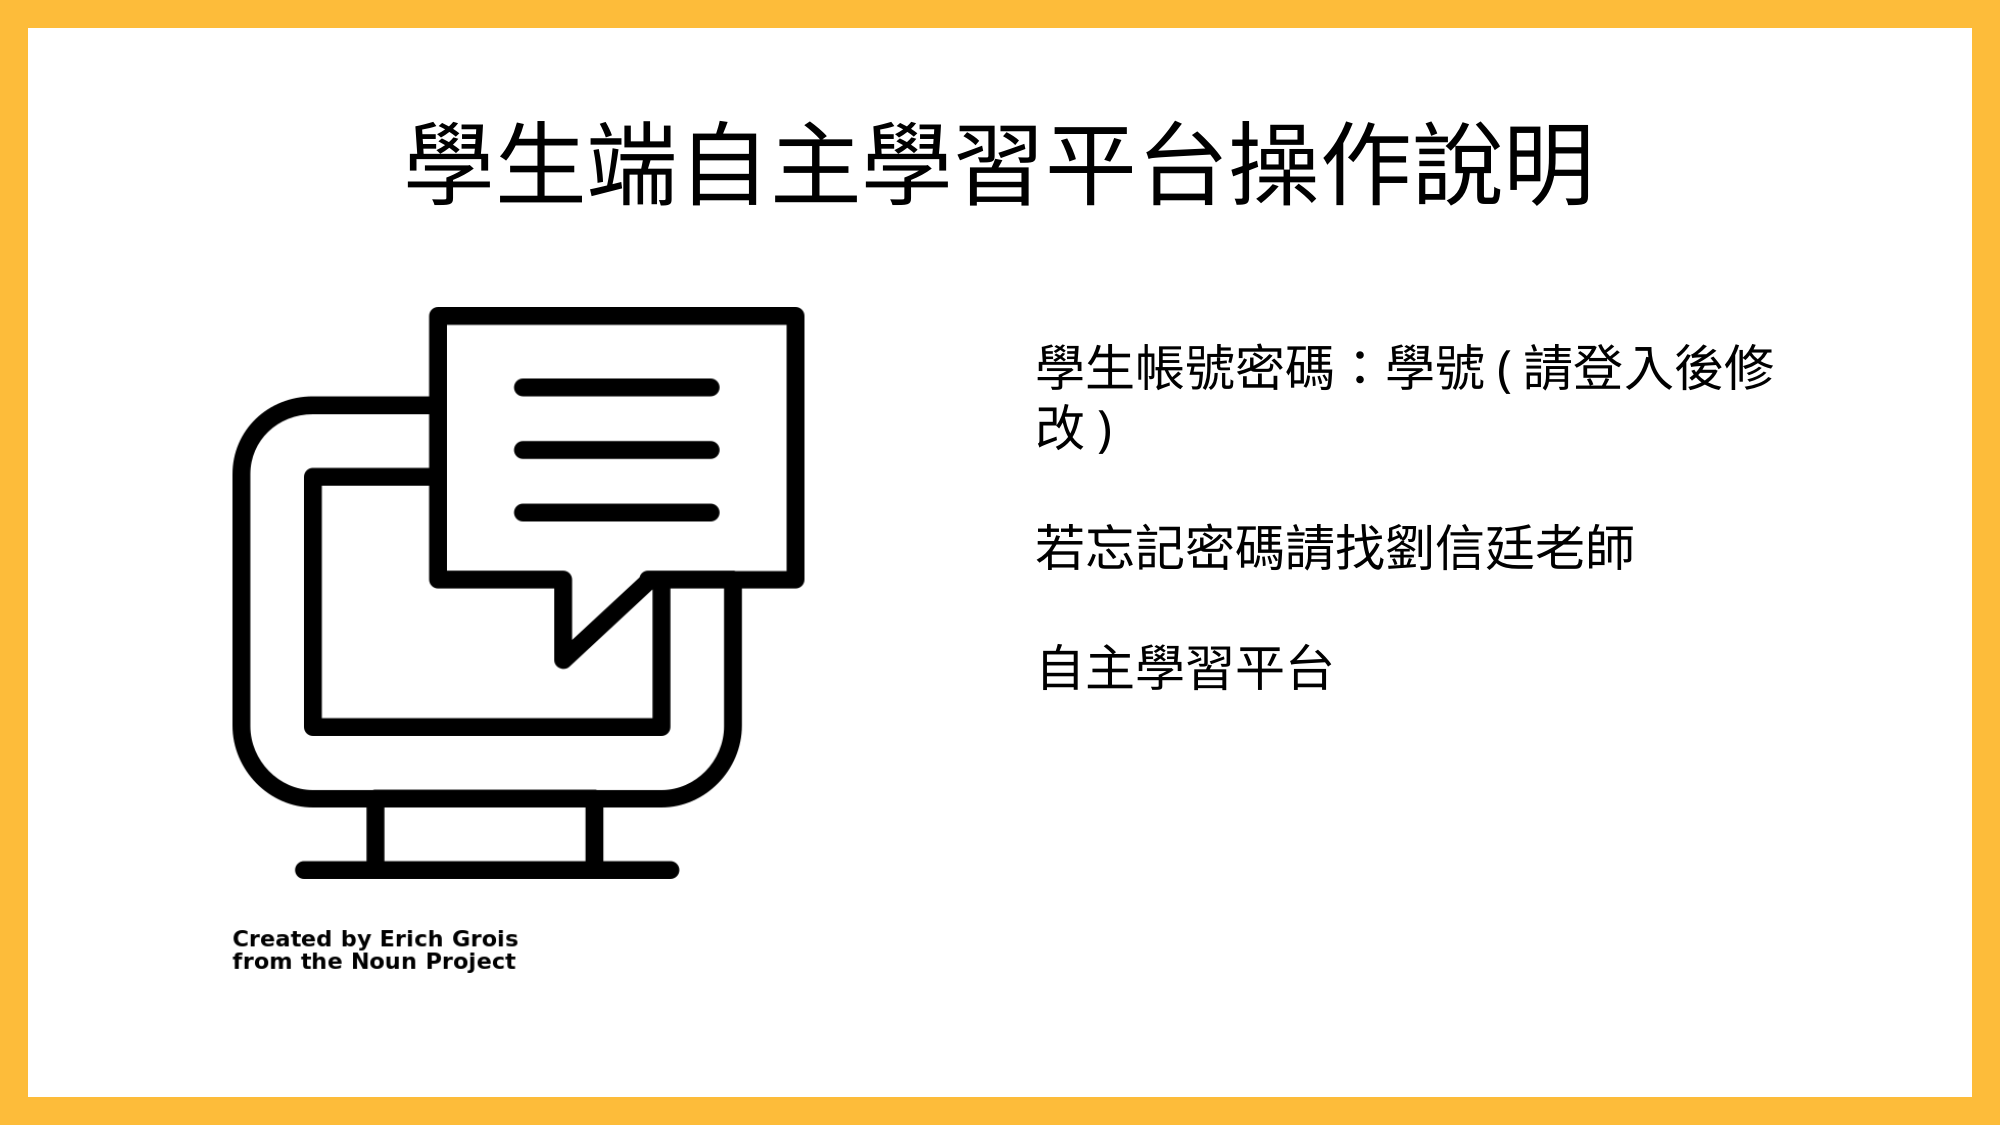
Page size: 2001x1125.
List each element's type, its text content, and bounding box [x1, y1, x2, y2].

picture [161, 308, 876, 1022]
title 學生端自主學習平台操作說明 [137, 59, 1863, 278]
text_box 學生帳號密碼：學號(請登入後修改) 若忘記密碼請找劉信廷老師 自主學習平台 [1020, 328, 1863, 647]
